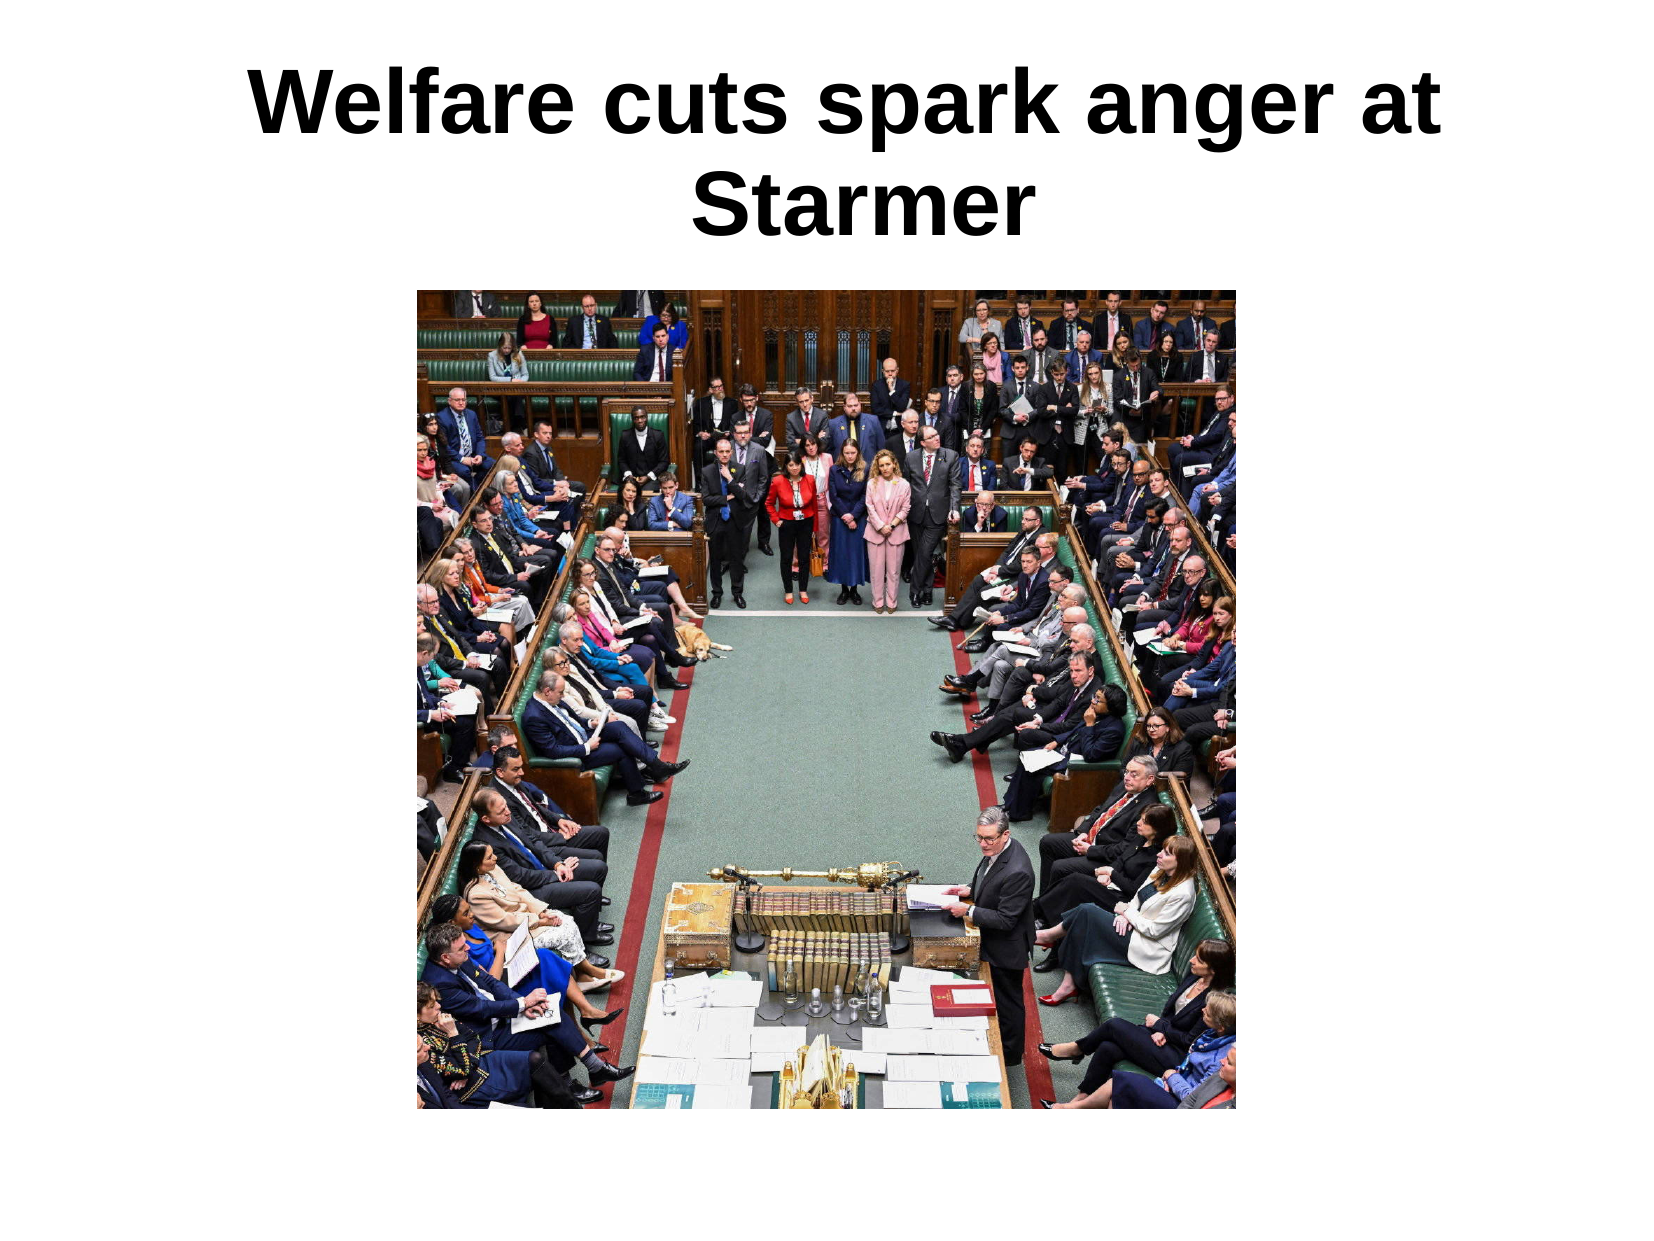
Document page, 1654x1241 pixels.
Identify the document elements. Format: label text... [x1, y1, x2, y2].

picture [417, 290, 1236, 1109]
title Welfare cuts spark anger at Starmer [82, 49, 1571, 257]
